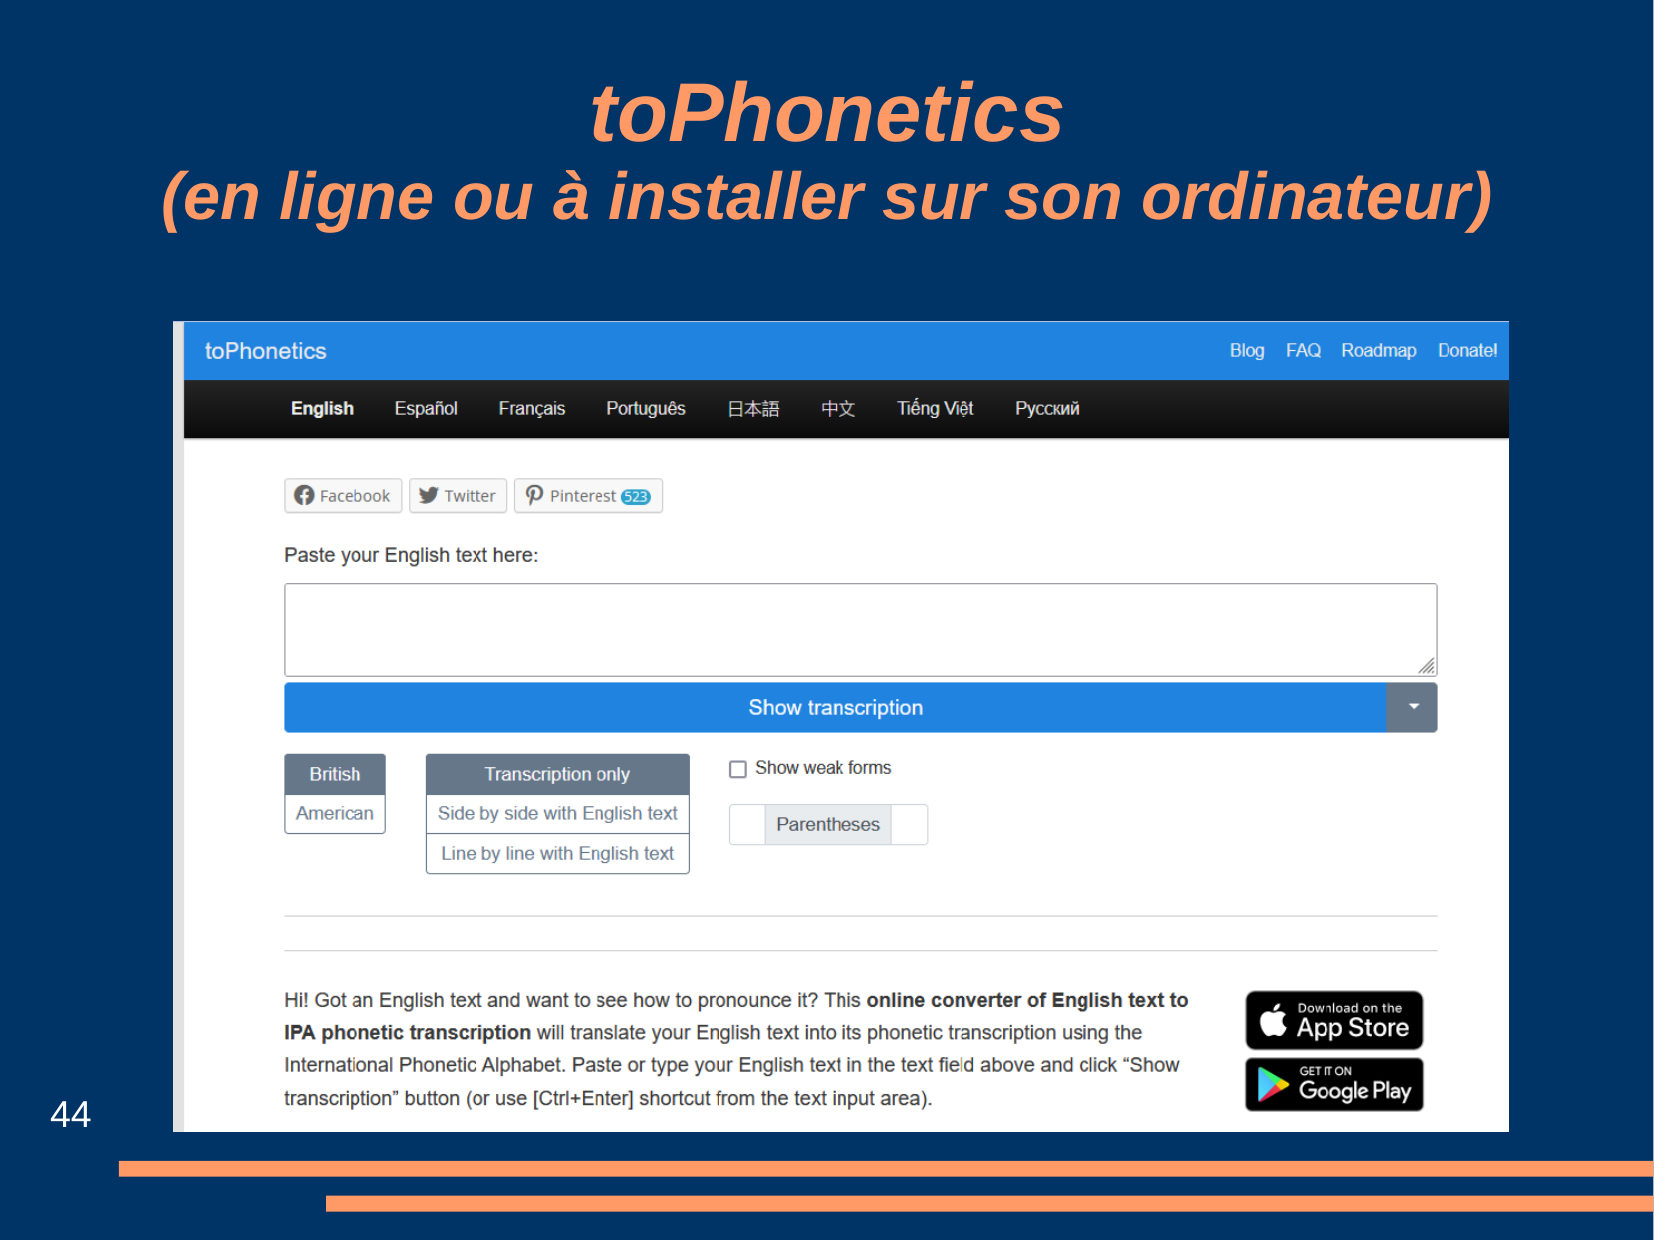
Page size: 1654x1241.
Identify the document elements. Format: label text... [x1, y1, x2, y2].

picture [173, 321, 1509, 1132]
title toPhonetics (en ligne ou à installer sur son ordinateur) [121, 46, 1534, 254]
